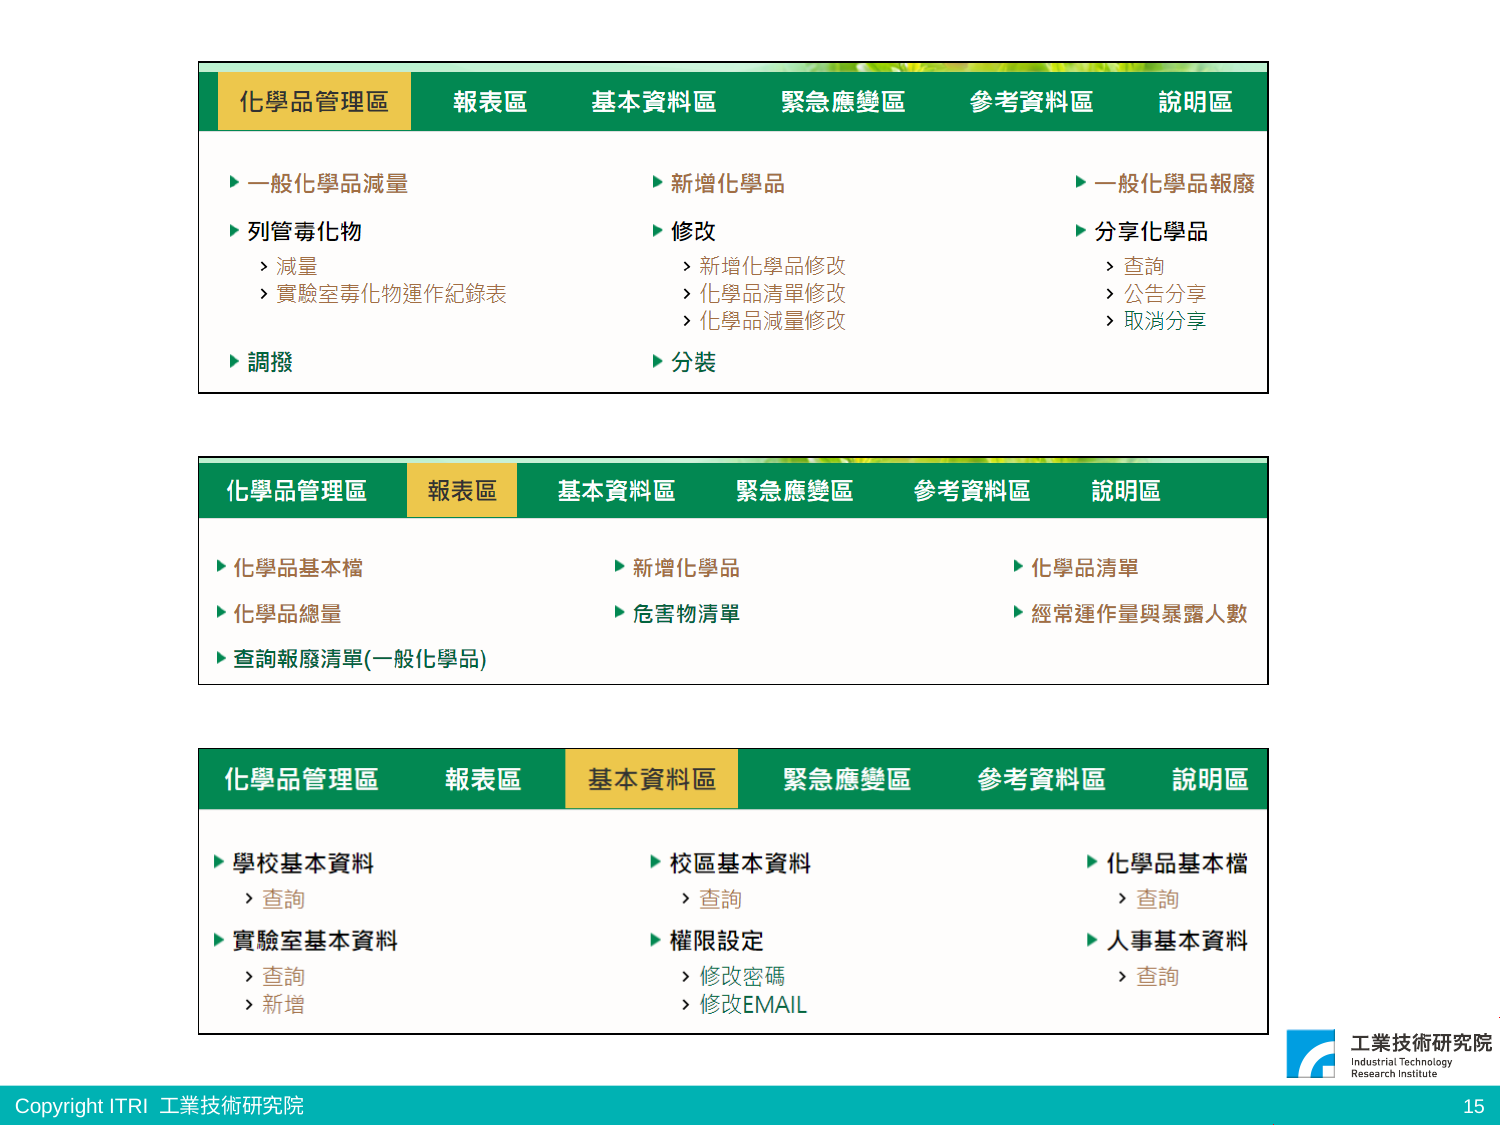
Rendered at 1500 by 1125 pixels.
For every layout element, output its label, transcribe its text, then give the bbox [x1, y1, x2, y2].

picture [199, 62, 1268, 393]
text_box <編號> [1406, 1085, 1500, 1125]
picture [199, 457, 1268, 684]
picture [199, 749, 1268, 1034]
